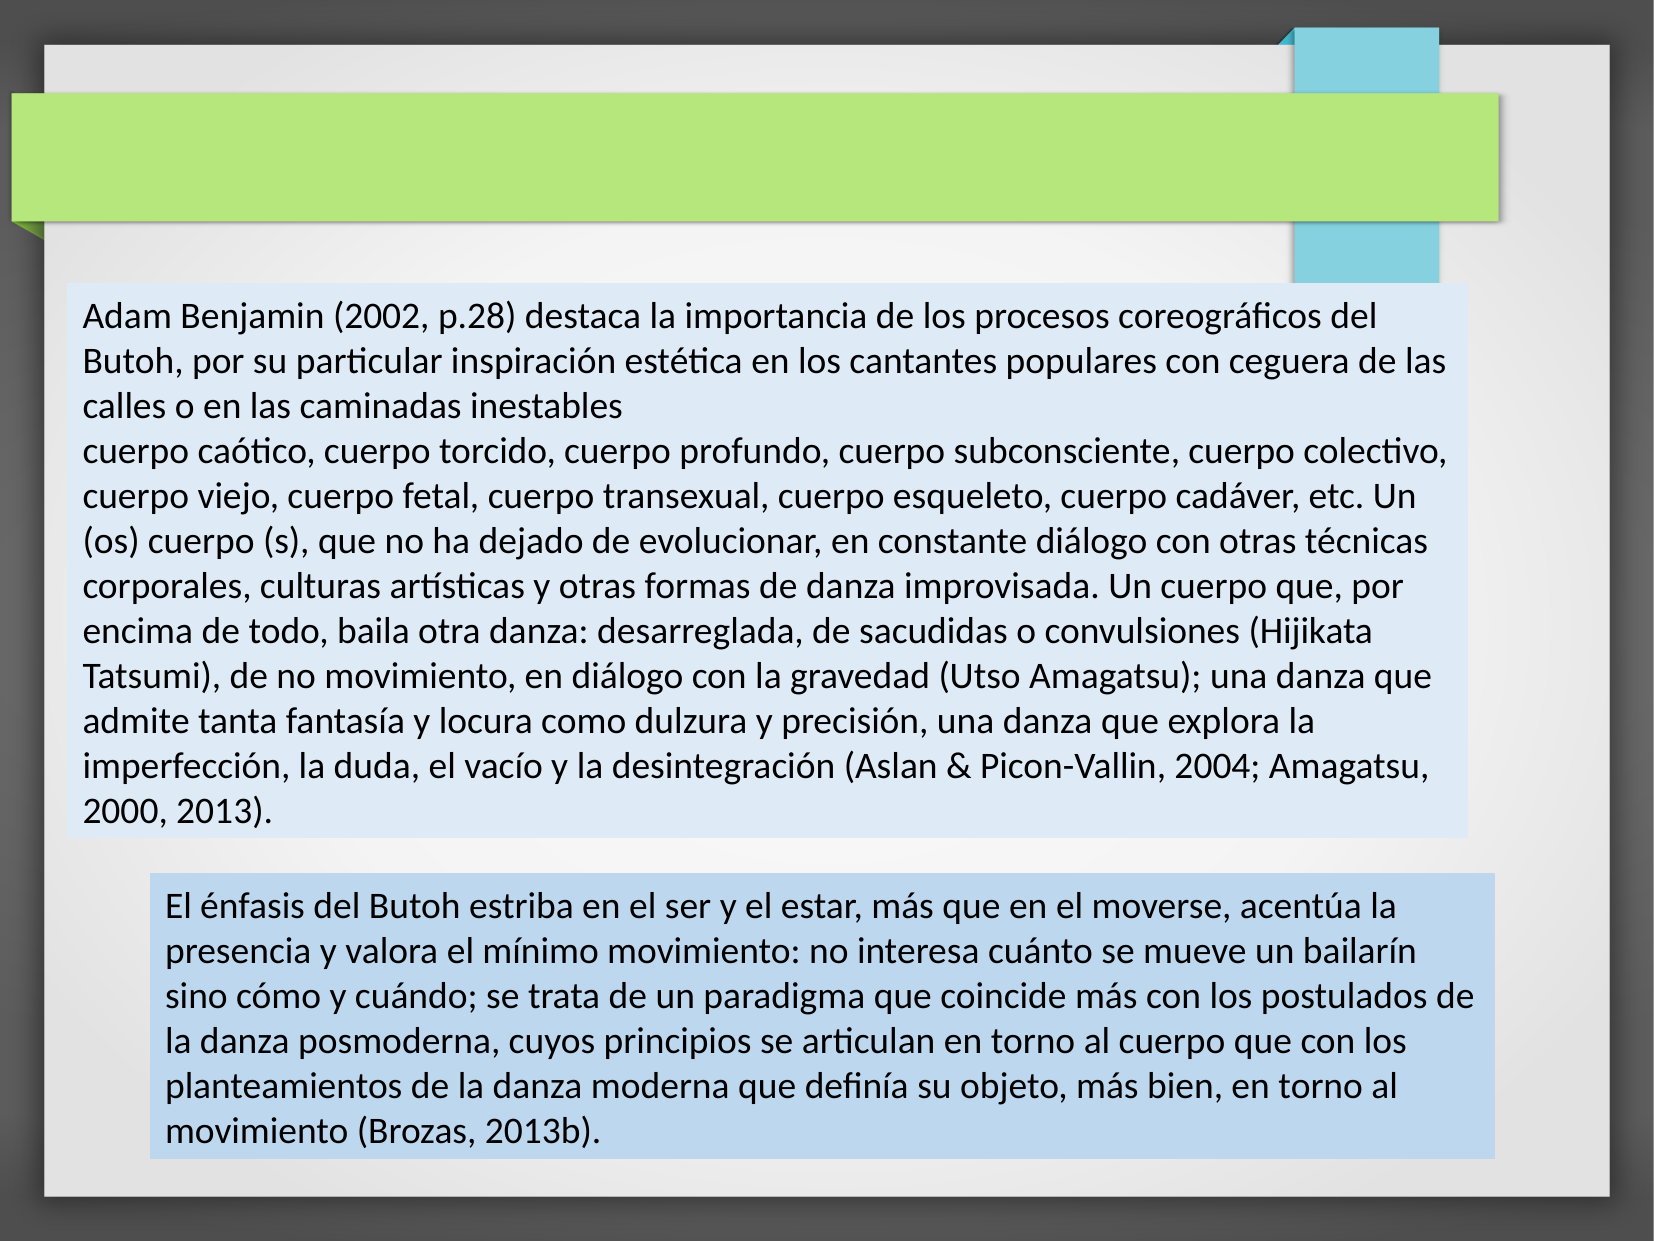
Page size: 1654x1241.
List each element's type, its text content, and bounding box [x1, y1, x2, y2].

text_box El énfasis del Butoh estriba en el ser y el estar, más que en el moverse, acentúa la presencia y valora el mínimo movimiento: no interesa cuánto se mueve un bailarín sino cómo y cuándo; se trata de un paradigma que coincide más con los postulados de la danza posmoderna, cuyos principios se articulan en torno al cuerpo que con los planteamientos de la danza moderna que definía su objeto, más bien, en torno al movimiento (Brozas, 2013b). [150, 873, 1495, 1159]
text_box Adam Benjamin (2002, p.28) destaca la importancia de los procesos coreográficos del Butoh, por su particular inspiración estética en los cantantes populares con ceguera de las calles o en las caminadas inestables cuerpo caótico, cuerpo torcido, cuerpo profundo, cuerpo subconsciente, cuerpo colectivo, cuerpo viejo, cuerpo fetal, cuerpo transexual, cuerpo esqueleto, cuerpo cadáver, etc. Un (os) cuerpo (s), que no ha dejado de evolucionar, en constante diálogo con otras técnicas corporales, culturas artísticas y otras formas de danza improvisada. Un cuerpo que, por encima de todo, baila otra danza: desarreglada, de sacudidas o convulsiones (Hijikata Tatsumi), de no movimiento, en diálogo con la gravedad (Utso Amagatsu); una danza que admite tanta fantasía y locura como dulzura y precisión, una danza que explora la imperfección, la duda, el vacío y la desintegración (Aslan & Picon-Vallin, 2004; Amagatsu, 2000, 2013). [67, 283, 1468, 838]
